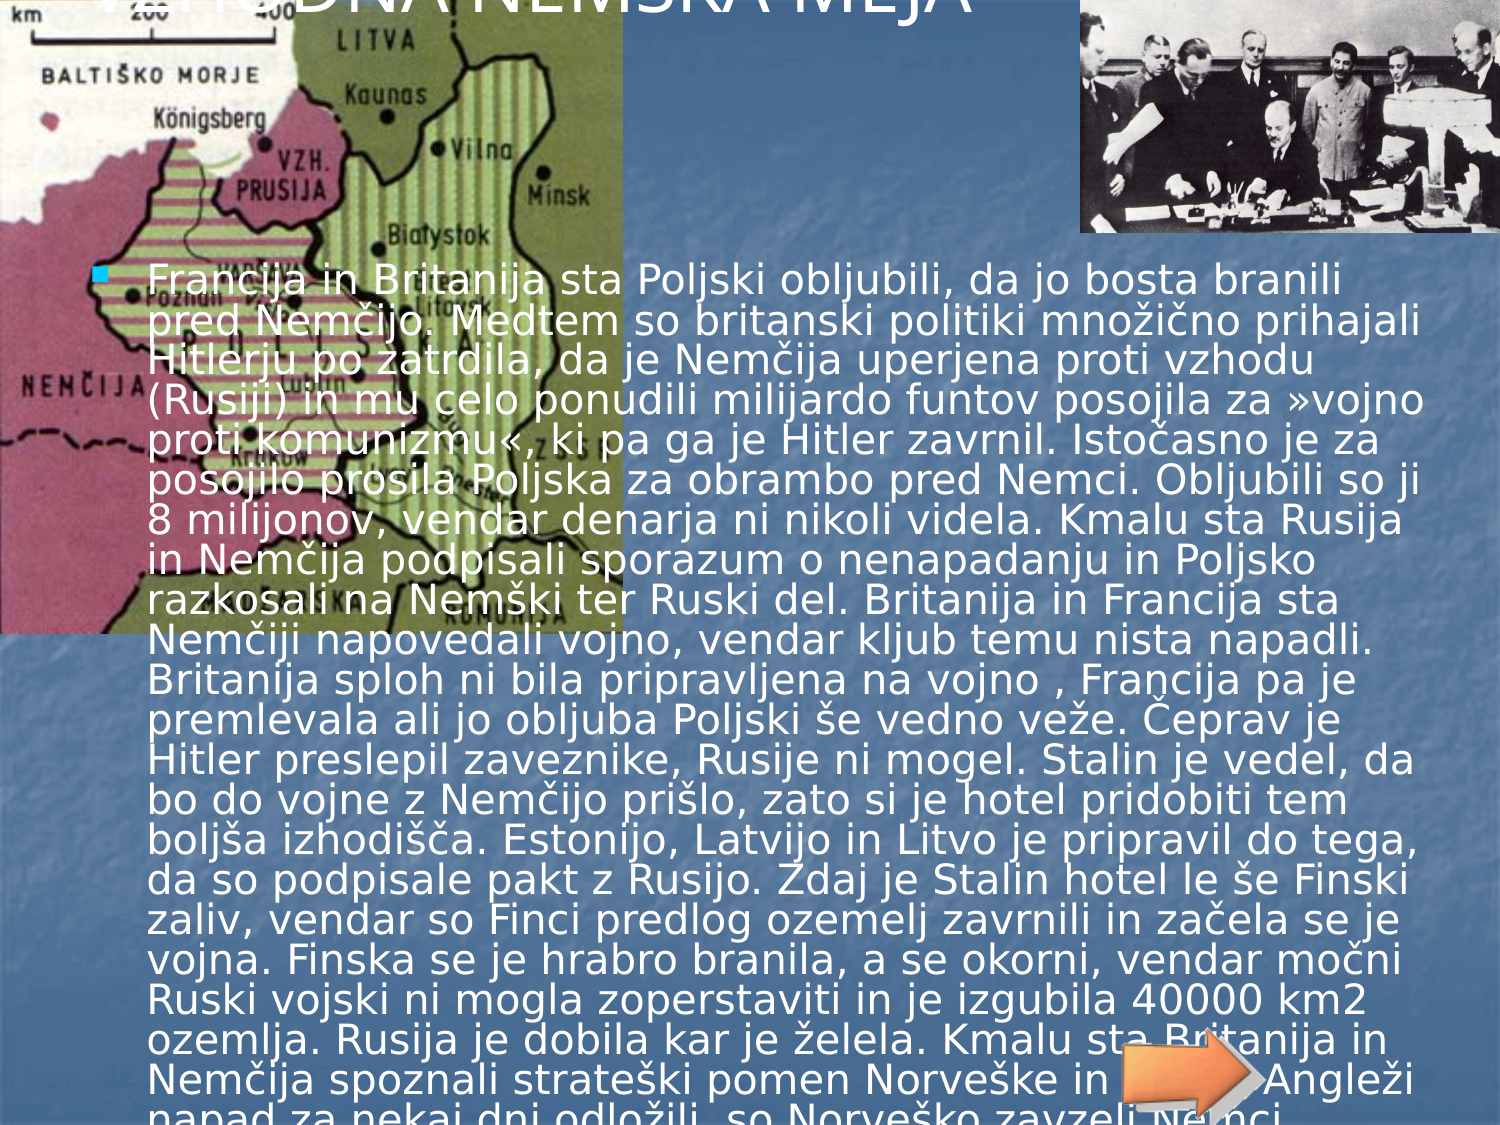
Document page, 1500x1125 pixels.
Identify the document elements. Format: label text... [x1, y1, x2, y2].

picture [154, 1114, 165, 1125]
picture [794, 1109, 803, 1125]
picture [510, 1114, 521, 1125]
picture [256, 1114, 269, 1125]
picture [891, 1114, 905, 1121]
text_box VZHODNA NEMŠKA MEJA [0, 0, 1061, 160]
list Francija in Britanija sta Poljski obljubili, da jo bosta branili pred Nemčijo. Medtem so britanski politiki množično prihajali Hitlerju po zatrdila, da je Nemčija uperjena proti vzhodu (Rusiji) in mu celo ponudili milijardo funtov posojila za »vojno proti komunizmu«, ki pa ga je Hitler zavrnil. Istočasno je za posojilo prosila Poljska za obrambo pred Nemci. Obljubili so ji 8 milijonov, vendar denarja ni nikoli videla. Kmalu sta Rusija in Nemčija podpisali sporazum o nenapadanju in Poljsko razkosali na Nemški ter Ruski del. Britanija in Francija sta Nemčiji napovedali vojno, vendar kljub temu nista napadli. Britanija sploh ni bila pripravljena na vojno , Francija pa je premlevala ali jo obljuba Poljski še vedno veže. Čeprav je Hitler preslepil zaveznike, Rusije ni mogel. Stalin je vedel, da bo do vojne z Nemčijo prišlo, zato si je hotel pridobiti tem boljša izhodišča. Estonijo, Latvijo in Litvo je pripravil do tega, da so podpisale pakt z Rusijo. Zdaj je Stalin hotel le še Finski zaliv, vendar so Finci predlog ozemelj zavrnili in začela se je vojna. Finska se je hrabro branila, a se okorni, vendar močni Ruski vojski ni mogla zoperstaviti in je izgubila 40000 km2 ozemlja. Rusija je dobila kar je želela. Kmalu sta Britanija in Nemčija spoznali strateški pomen Norveške in ker so Angleži napad za nekaj dni odložili, so Norveško zavzeli Nemci. [75, 255, 1459, 1094]
picture [383, 1114, 397, 1121]
picture [823, 1114, 836, 1125]
picture [206, 1114, 218, 1125]
picture [358, 1114, 369, 1125]
picture [0, 0, 1500, 1125]
picture [1094, 1114, 1108, 1121]
picture [482, 1114, 495, 1125]
picture [585, 1114, 598, 1125]
picture [560, 1114, 573, 1125]
picture [623, 1114, 636, 1125]
picture [961, 1114, 974, 1125]
picture [754, 1114, 767, 1125]
